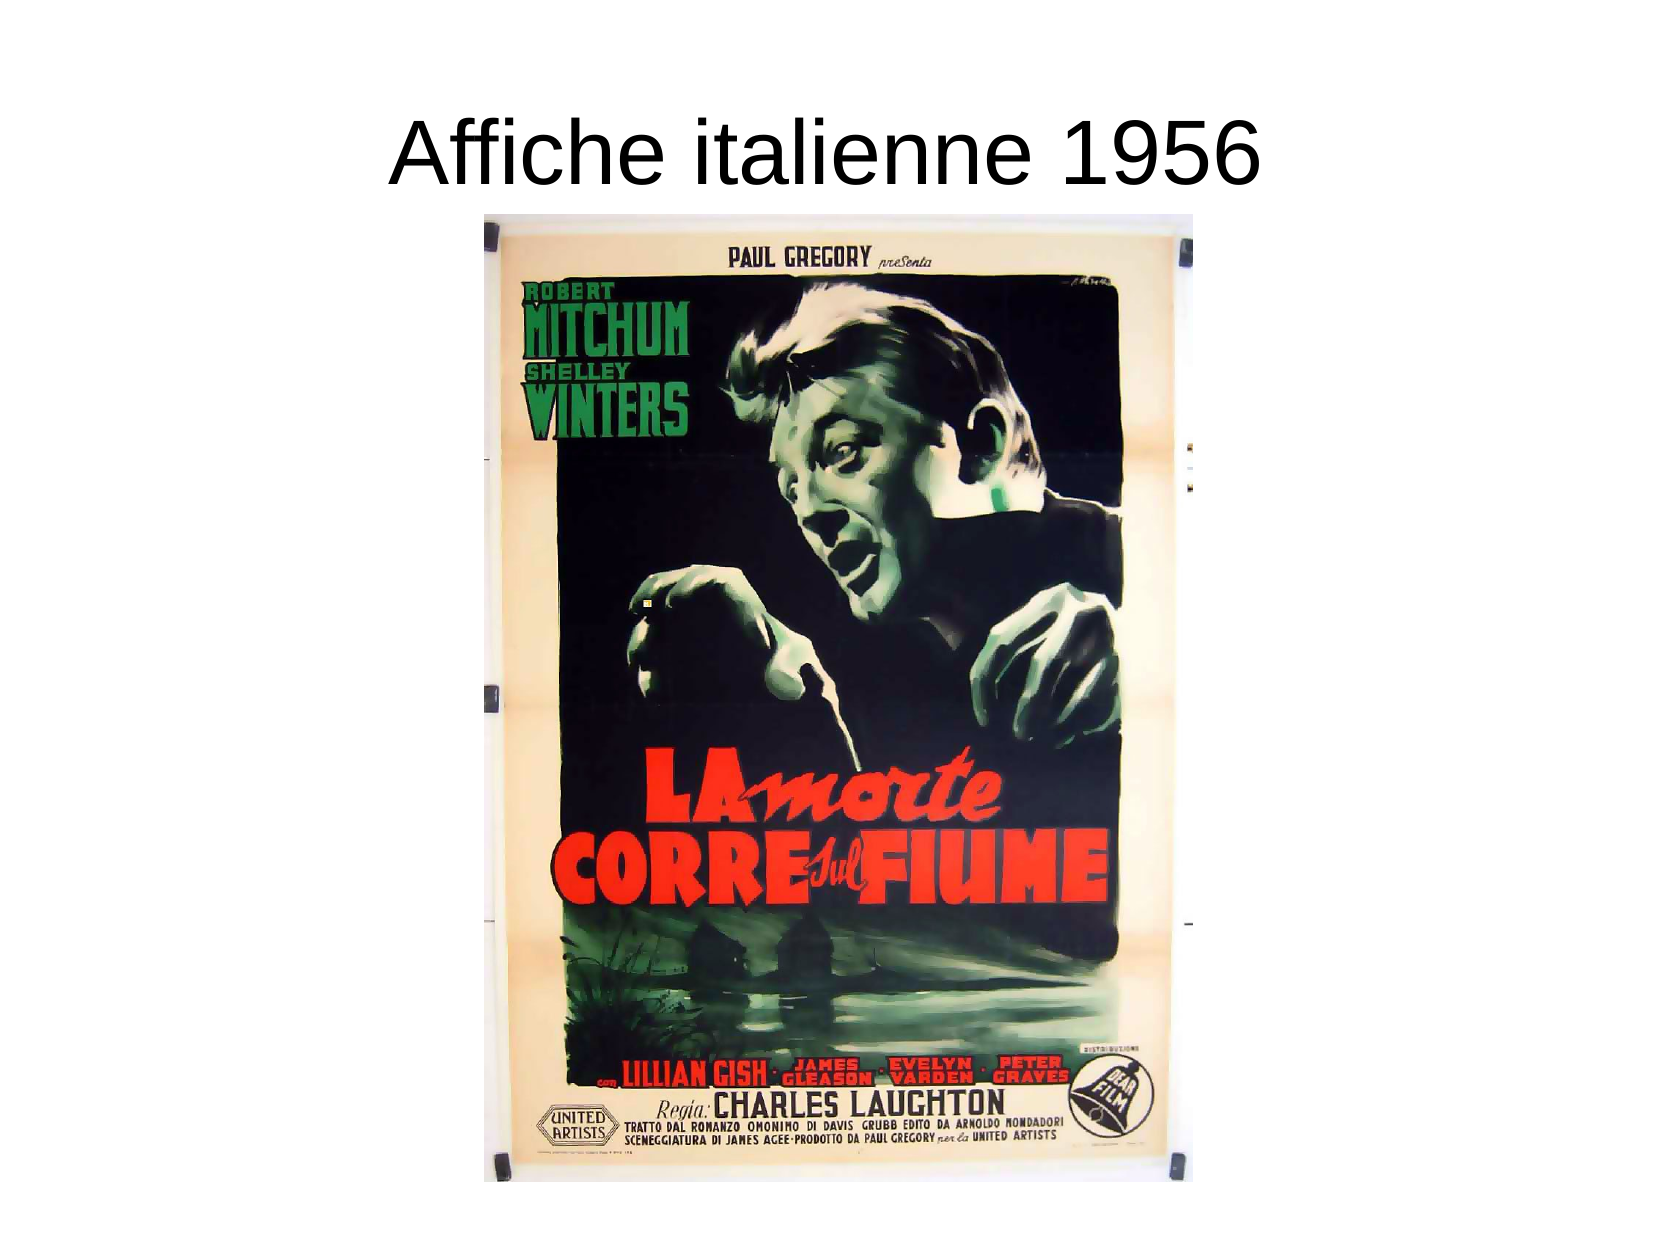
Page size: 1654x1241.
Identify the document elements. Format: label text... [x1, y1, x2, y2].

picture [484, 214, 1193, 1182]
title Affiche italienne 1956 [82, 49, 1571, 257]
